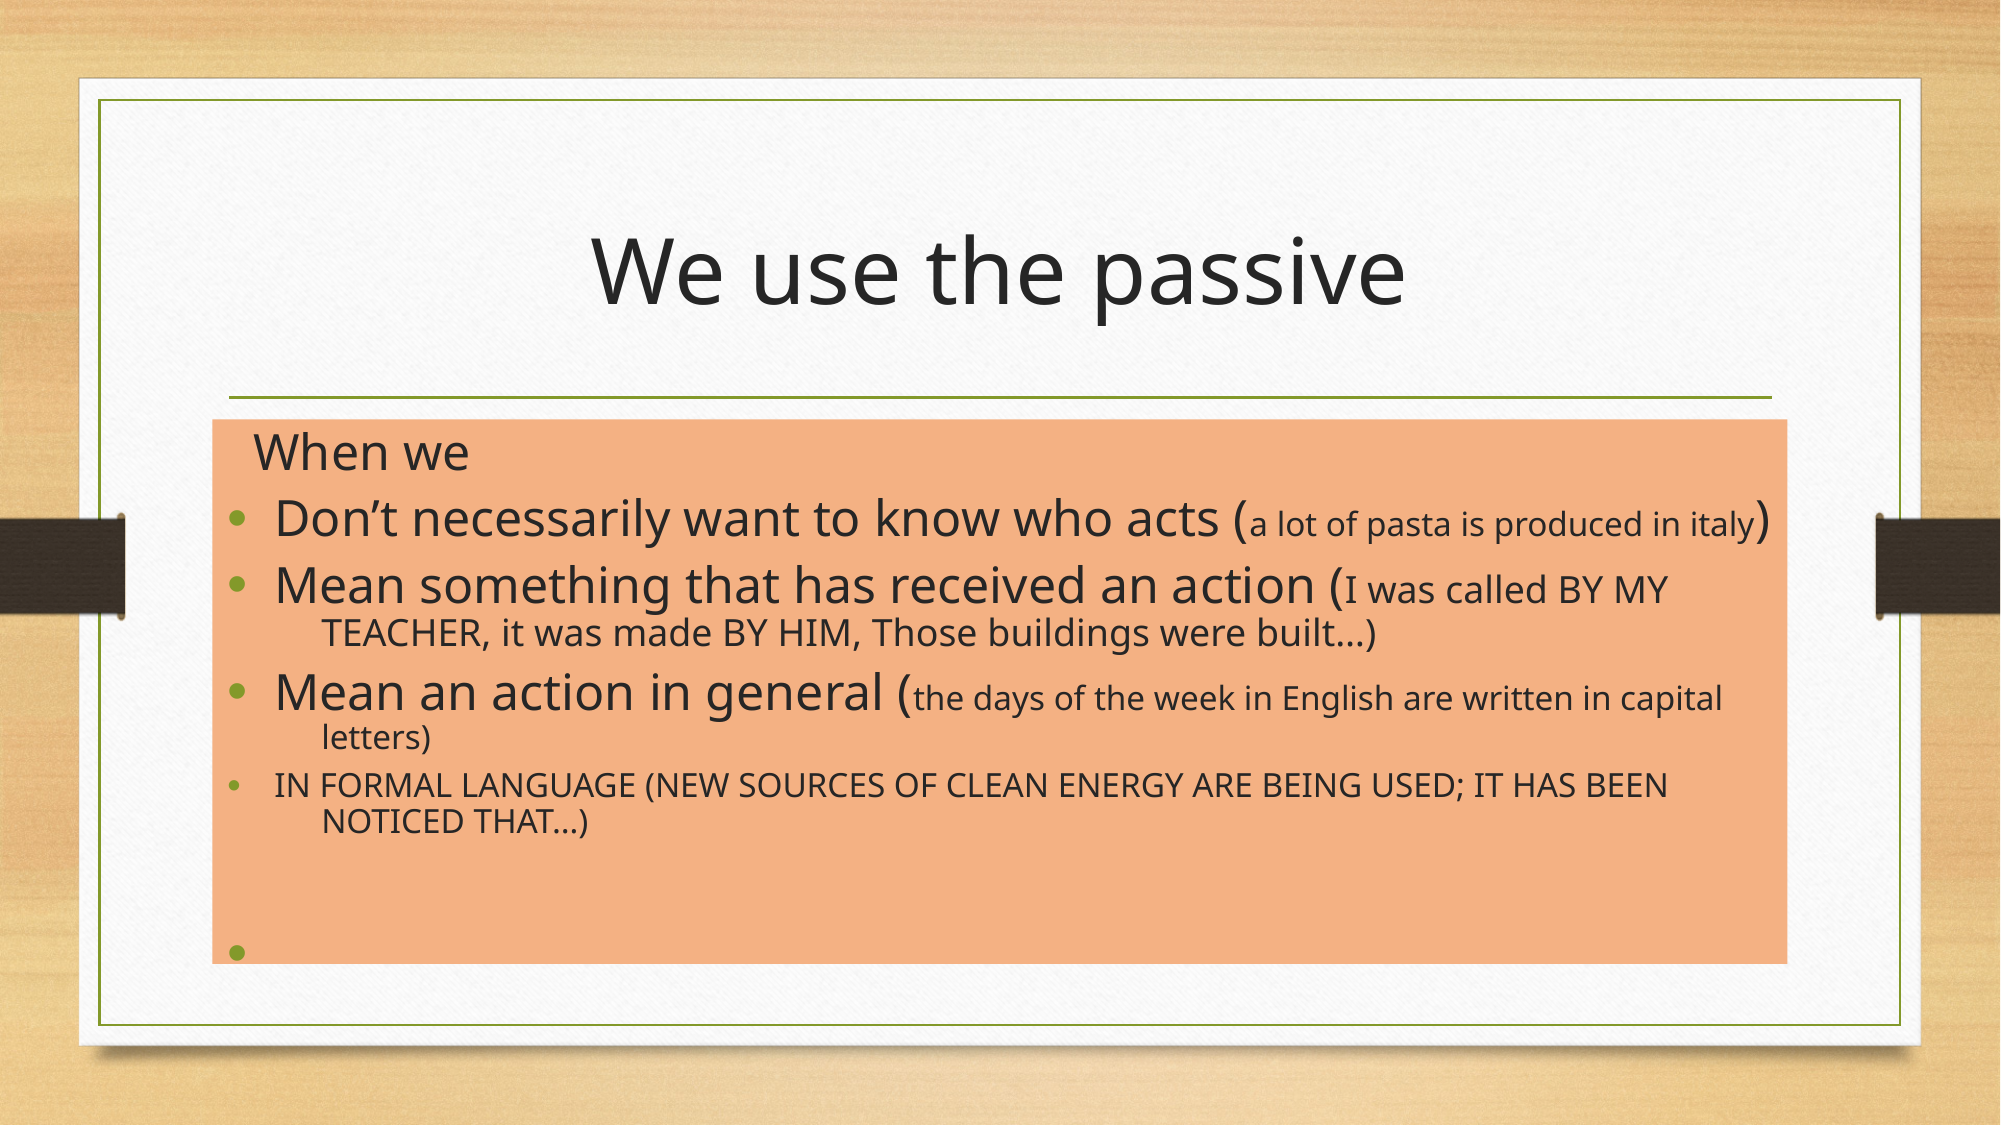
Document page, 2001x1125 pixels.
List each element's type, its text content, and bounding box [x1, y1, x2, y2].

title We use the passive [212, 161, 1788, 376]
list When we Don’t necessarily want to know who acts (a lot of pasta is produced in italy) Mean something that has received an action (I was called BY MY TEACHER, it was made BY HIM, Those buildings were built…) Mean an action in general (the days of the week in English are written in capital letters) IN FORMAL LANGUAGE (NEW SOURCES OF CLEAN ENERGY ARE BEING USED; IT HAS BEEN NOTICED THAT…) [212, 419, 1788, 964]
